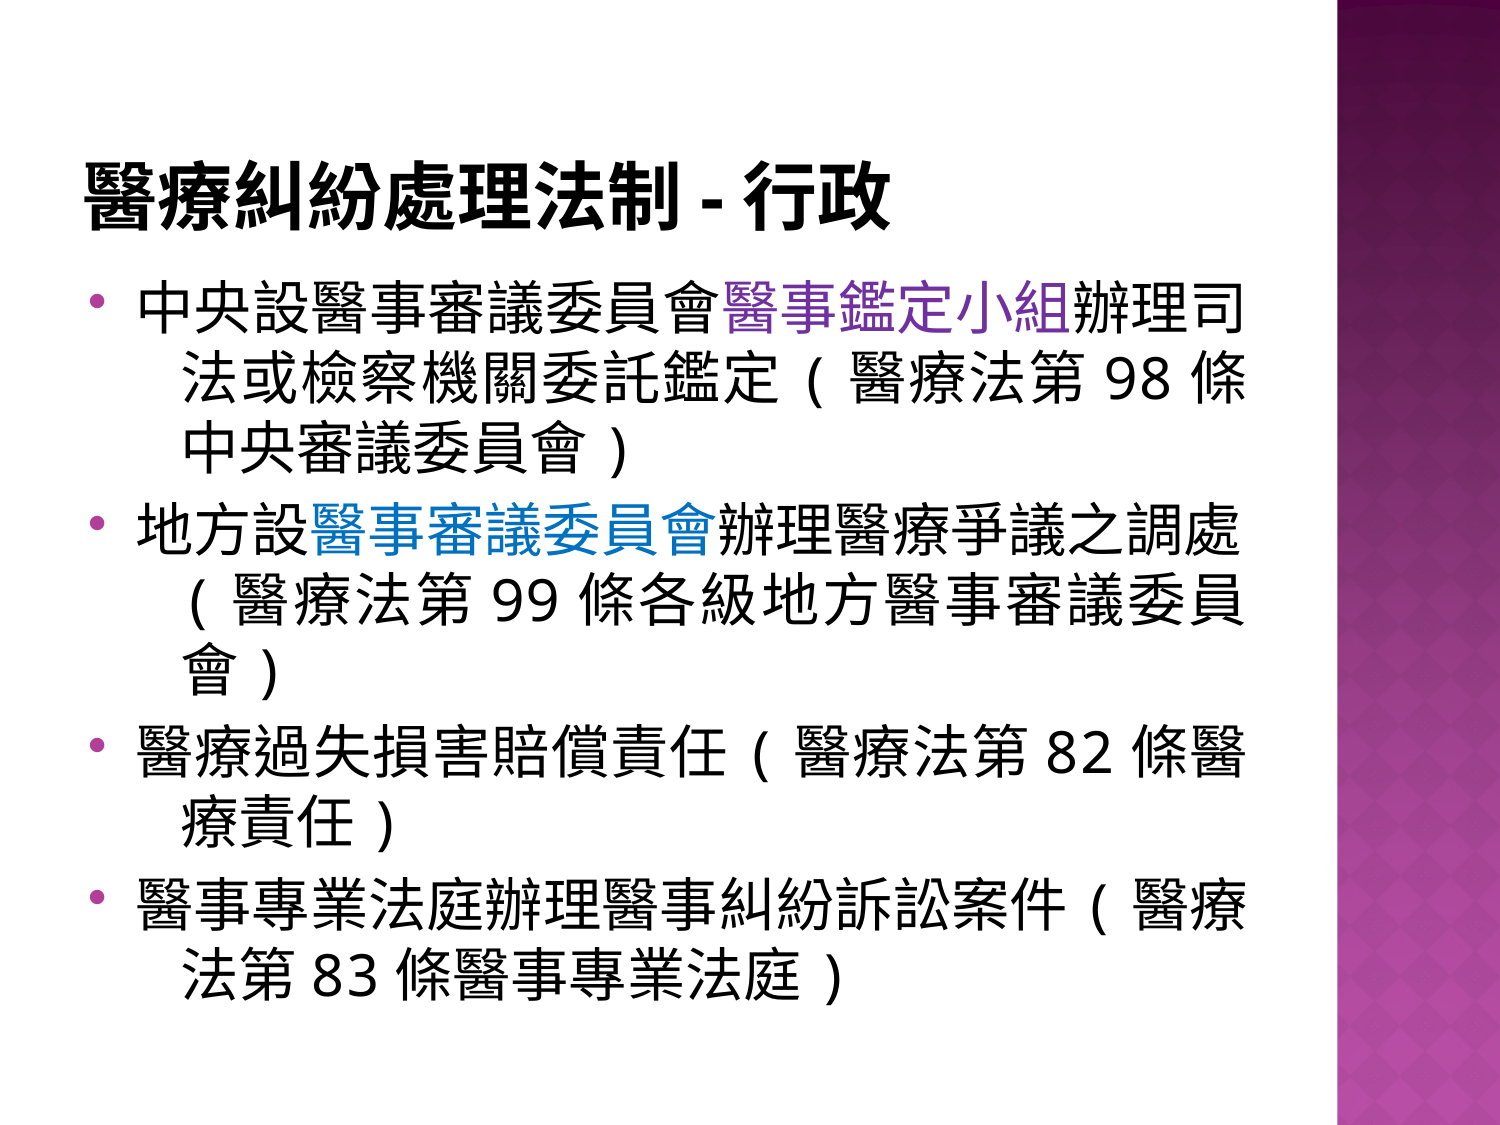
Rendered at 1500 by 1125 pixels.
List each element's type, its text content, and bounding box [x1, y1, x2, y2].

list 中央設醫事審議委員會醫事鑑定小組辦理司法或檢察機關委託鑑定(醫療法第98條中央審議委員會) 地方設醫事審議委員會辦理醫療爭議之調處(醫療法第99條各級地方醫事審議委員會) 醫療過失損害賠償責任(醫療法第82條醫療責任) 醫事專業法庭辦理醫事糾紛訴訟案件(醫療法第83條醫事專業法庭) [75, 264, 1263, 1060]
title 醫療糾紛處理法制-行政 [75, 52, 1263, 240]
